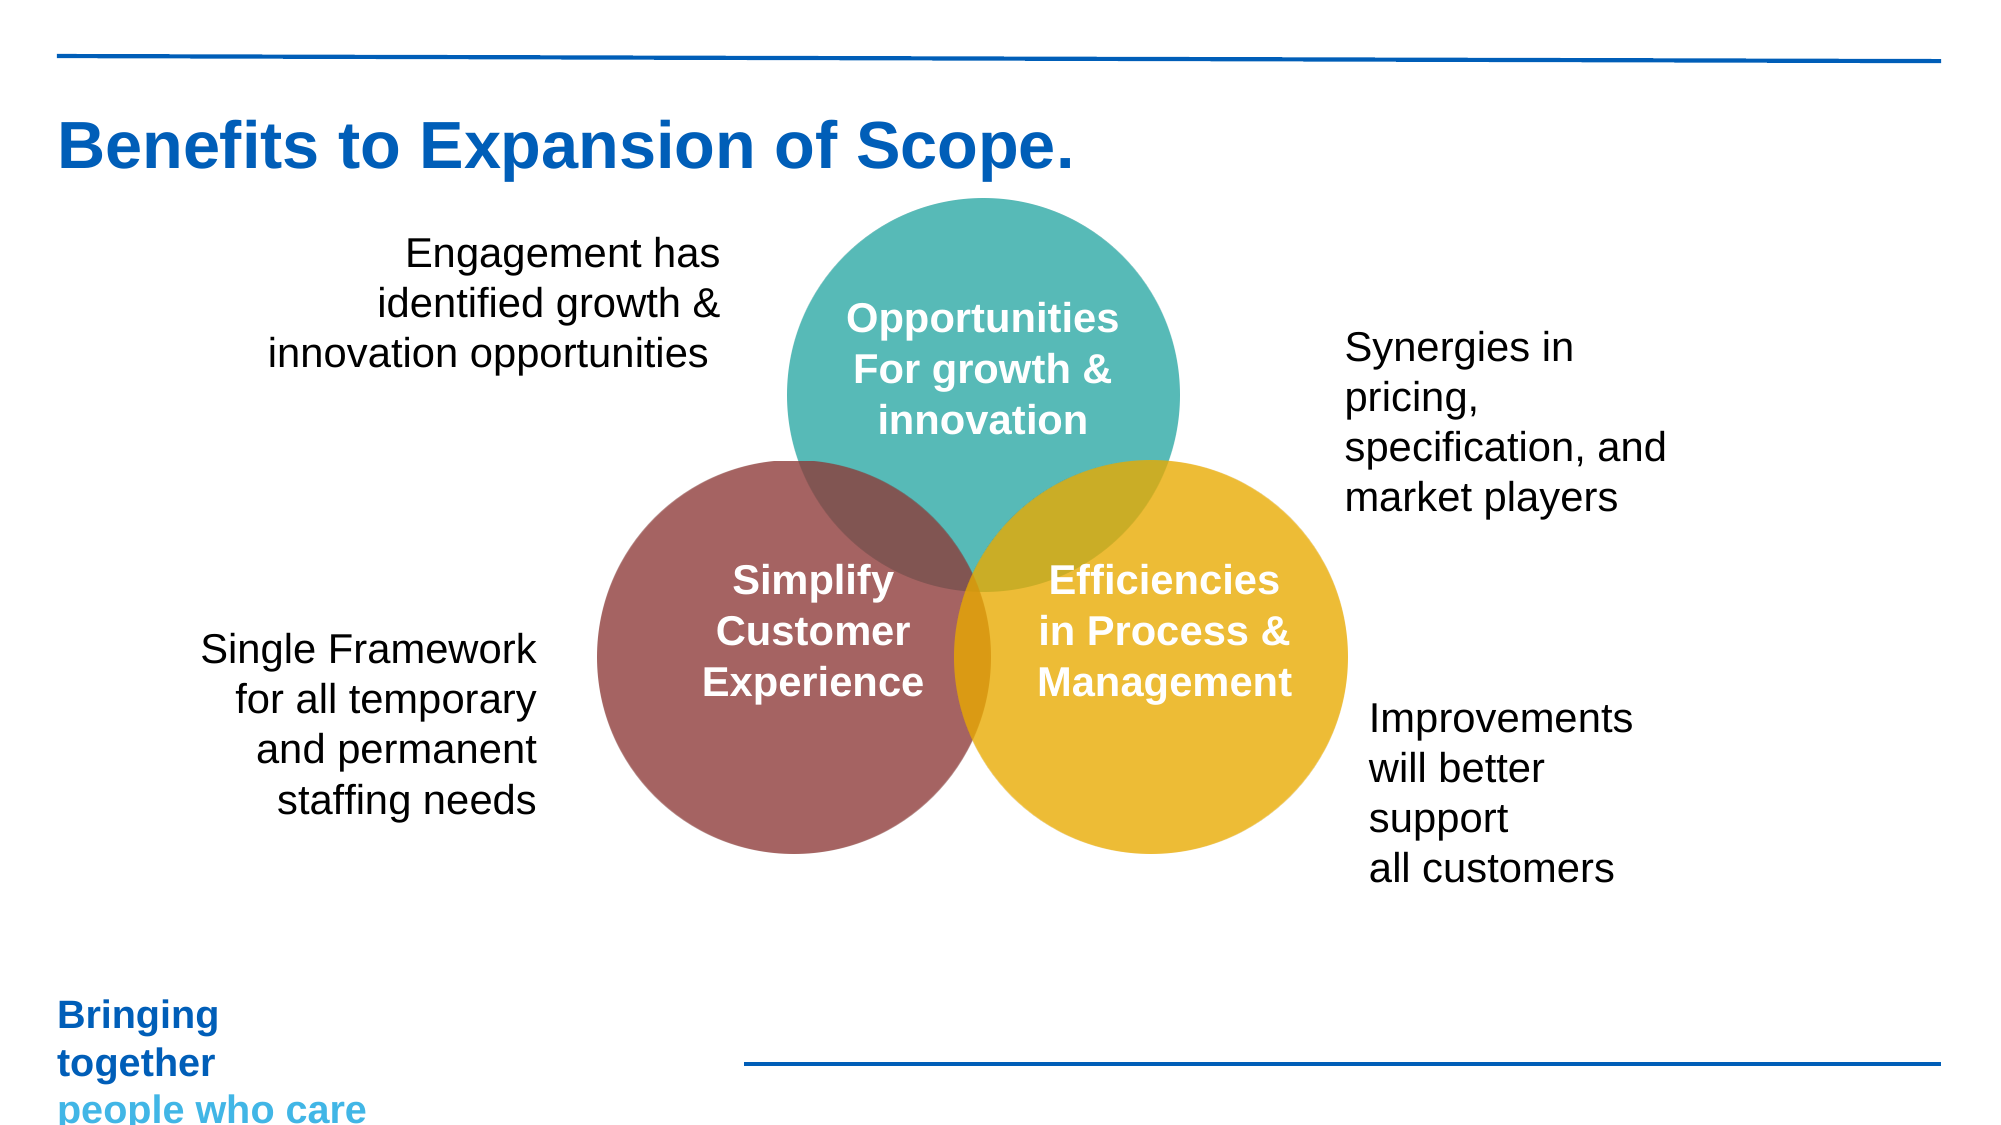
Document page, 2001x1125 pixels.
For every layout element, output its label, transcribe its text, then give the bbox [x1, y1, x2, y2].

text_box Bringing together people who care [56, 989, 382, 1125]
text_box Synergies in pricing, specification, and market players [1329, 304, 1723, 537]
picture [597, 198, 1348, 854]
title Benefits to Expansion of Scope. [56, 90, 1836, 194]
text_box Simplify Customer Experience [658, 536, 969, 721]
text_box Engagement has identified growth & innovation opportunities [252, 211, 772, 394]
text_box Efficiencies in Process & Management [1010, 536, 1321, 721]
text_box Single Framework for all temporary and permanent staffing needs [185, 607, 579, 840]
text_box Opportunities For growth & innovation [828, 274, 1139, 460]
text_box Improvements will better support all customers [1353, 676, 1654, 909]
